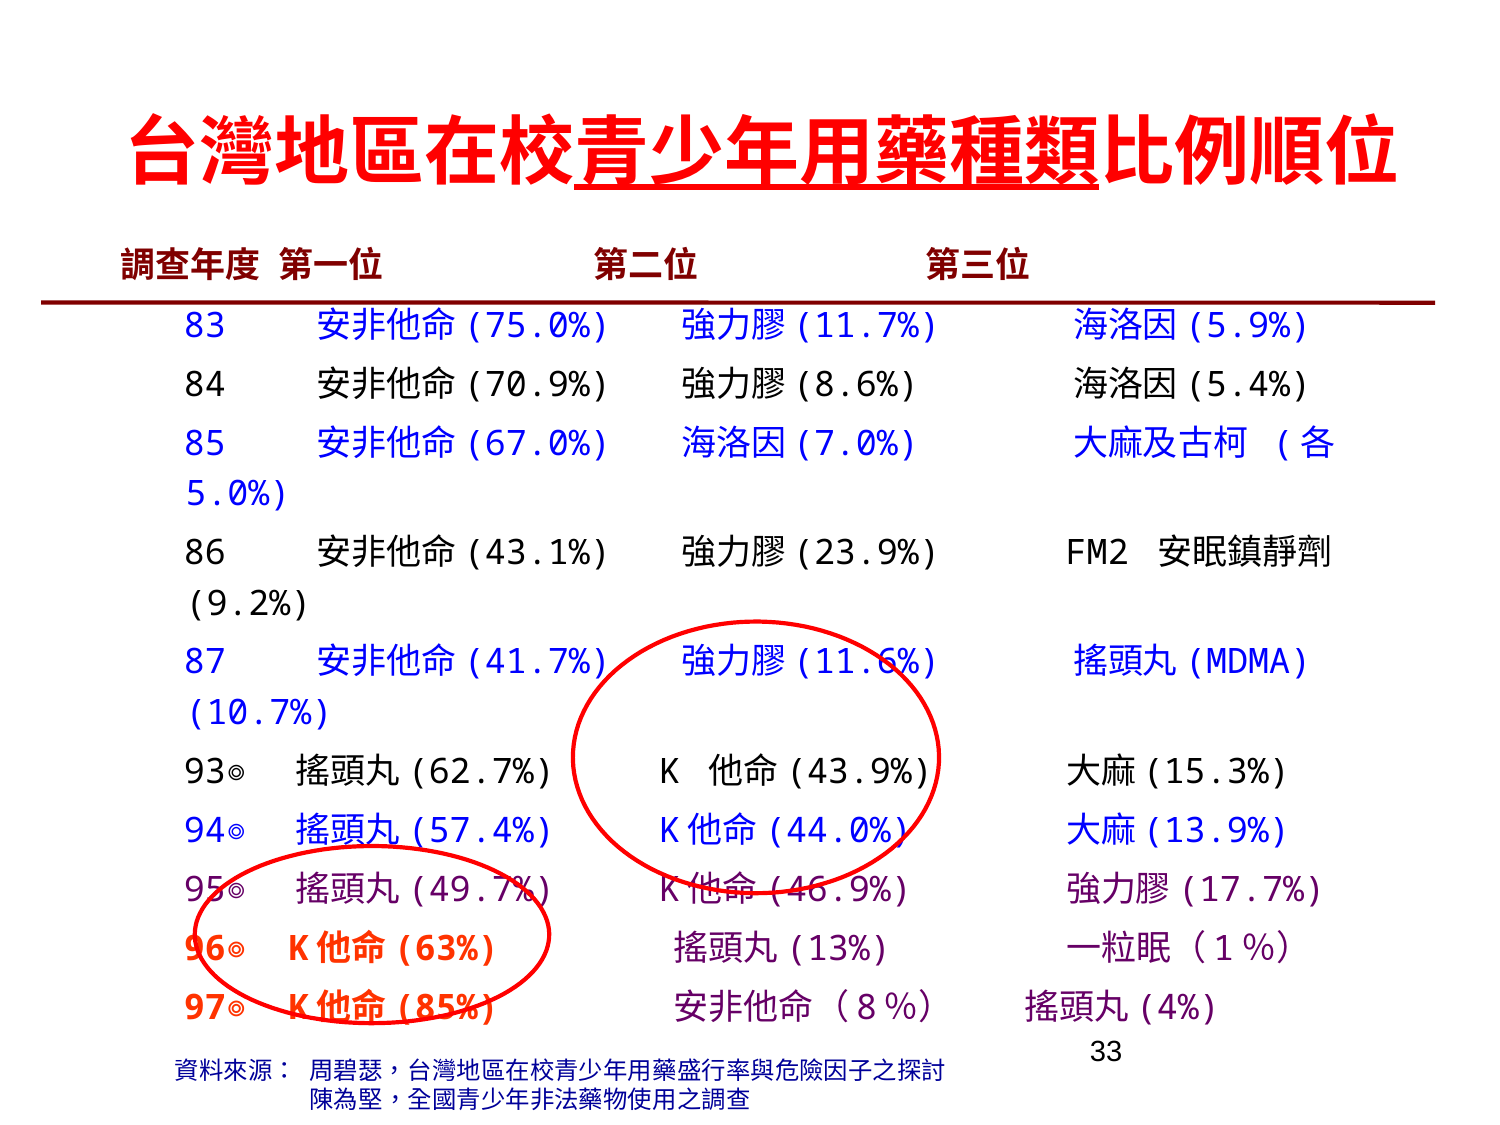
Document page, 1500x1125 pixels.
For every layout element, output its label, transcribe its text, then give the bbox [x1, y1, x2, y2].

text_box [1074, 1024, 1426, 1103]
title 台灣地區在校青少年用藥種類比例順位 [64, 54, 1459, 243]
list 調查年度 第一位 第二位 第三位 83 安非他命(75.0%) 強力膠(11.7%) 海洛因(5.9%) 84 安非他命(70.9%) 強力膠(8.6%) 海洛因(5.4%) 85 安非他命(67.0%) 海洛因(7.0%) 大麻及古柯 (各5.0%) 86 安非他命(43.1%) 強力膠(23.9%) FM2 安眠鎮靜劑(9.2%) 87 安非他命(41.7%) 強力膠(11.6%) 搖頭丸(MDMA)(10.7%) 93◎ 搖頭丸(62.7%) K 他命(43.9%) 大麻(15.3%) 94◎ 搖頭丸(57.4%) K他命(44.0%) 大麻(13.9%) 95◎ 搖頭丸(49.7%) K他命(46.9%) 強力膠(17.7%) 96◎ K他命(63%) 搖頭丸(13%) 一粒眠（1％） 97◎ K他命(85%) 安非他命（8％） 搖頭丸(4%) 資料來源： 周碧瑟，台灣地區在校青少年用藥盛行率與危險因子之探討 陳為堅，全國青少年非法藥物使用之調查 [41, 227, 1447, 1125]
